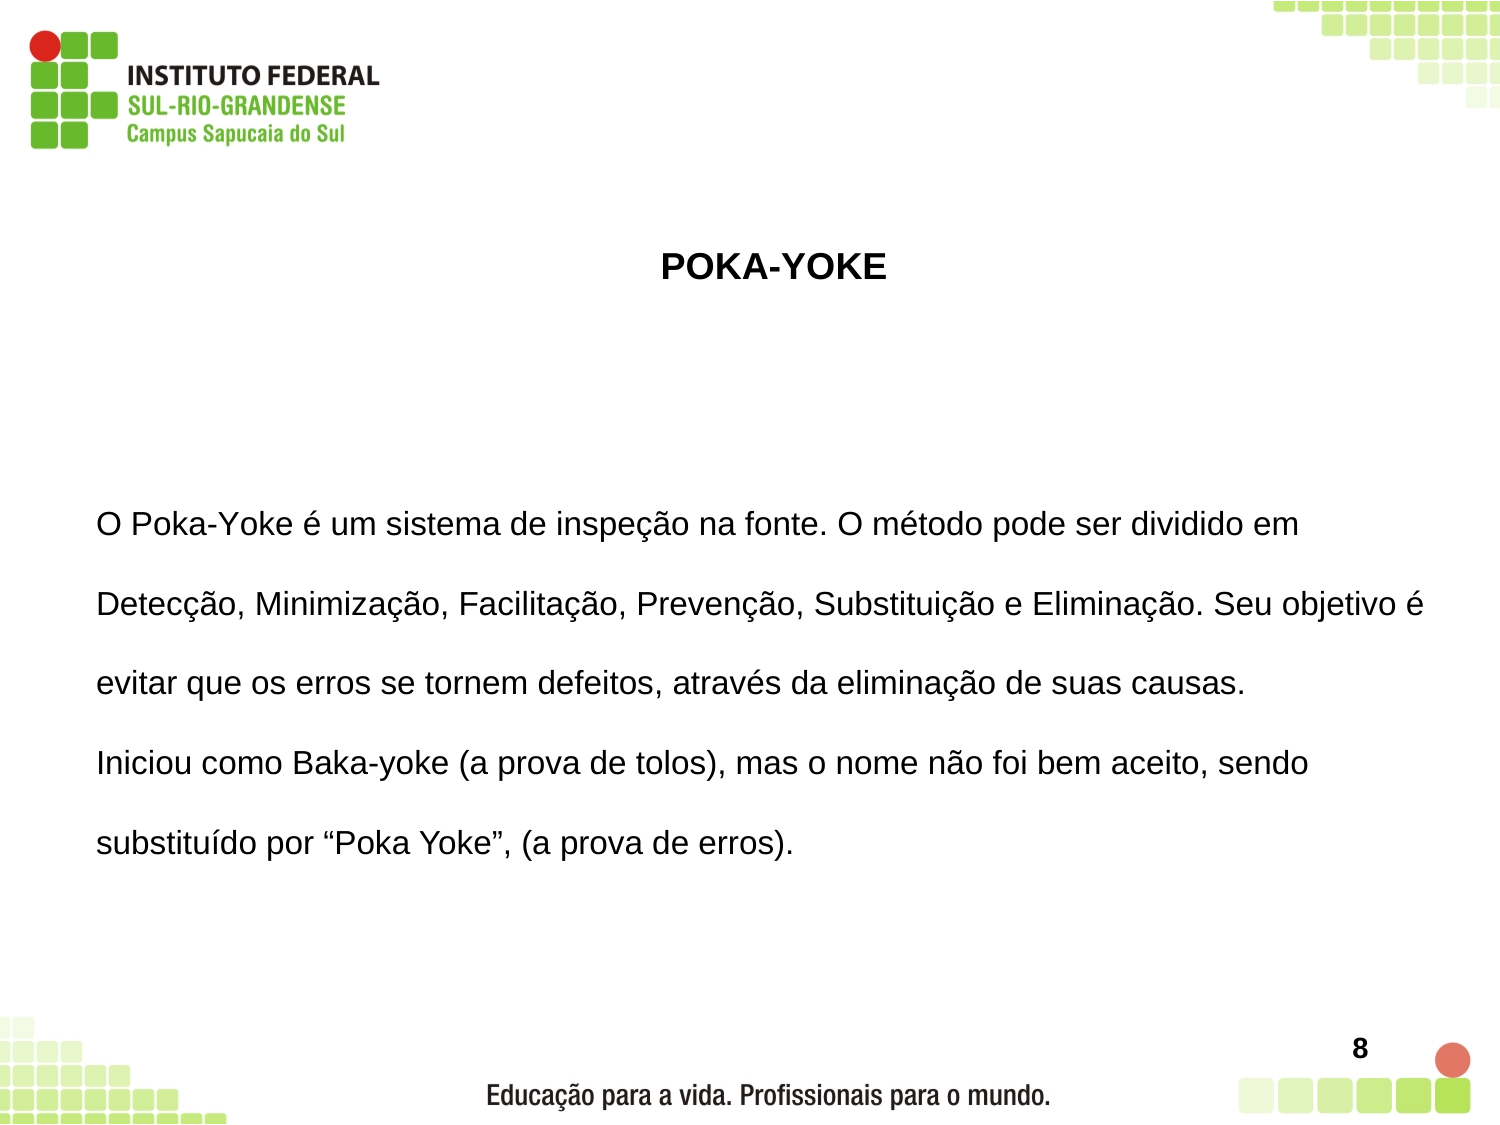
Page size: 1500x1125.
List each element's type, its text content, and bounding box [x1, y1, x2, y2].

text_box POKA-YOKE [138, 234, 1411, 295]
text_box O Poka-Yoke é um sistema de inspeção na fonte. O método pode ser dividido em Detecção, Minimização, Facilitação, Prevenção, Substituição e Eliminação. Seu objetivo é evitar que os erros se tornem defeitos, através da eliminação de suas causas. Iniciou como Baka-yoke (a prova de tolos), mas o nome não foi bem aceito, sendo substituído por “Poka Yoke”, (a prova de erros). [82, 295, 1441, 1028]
